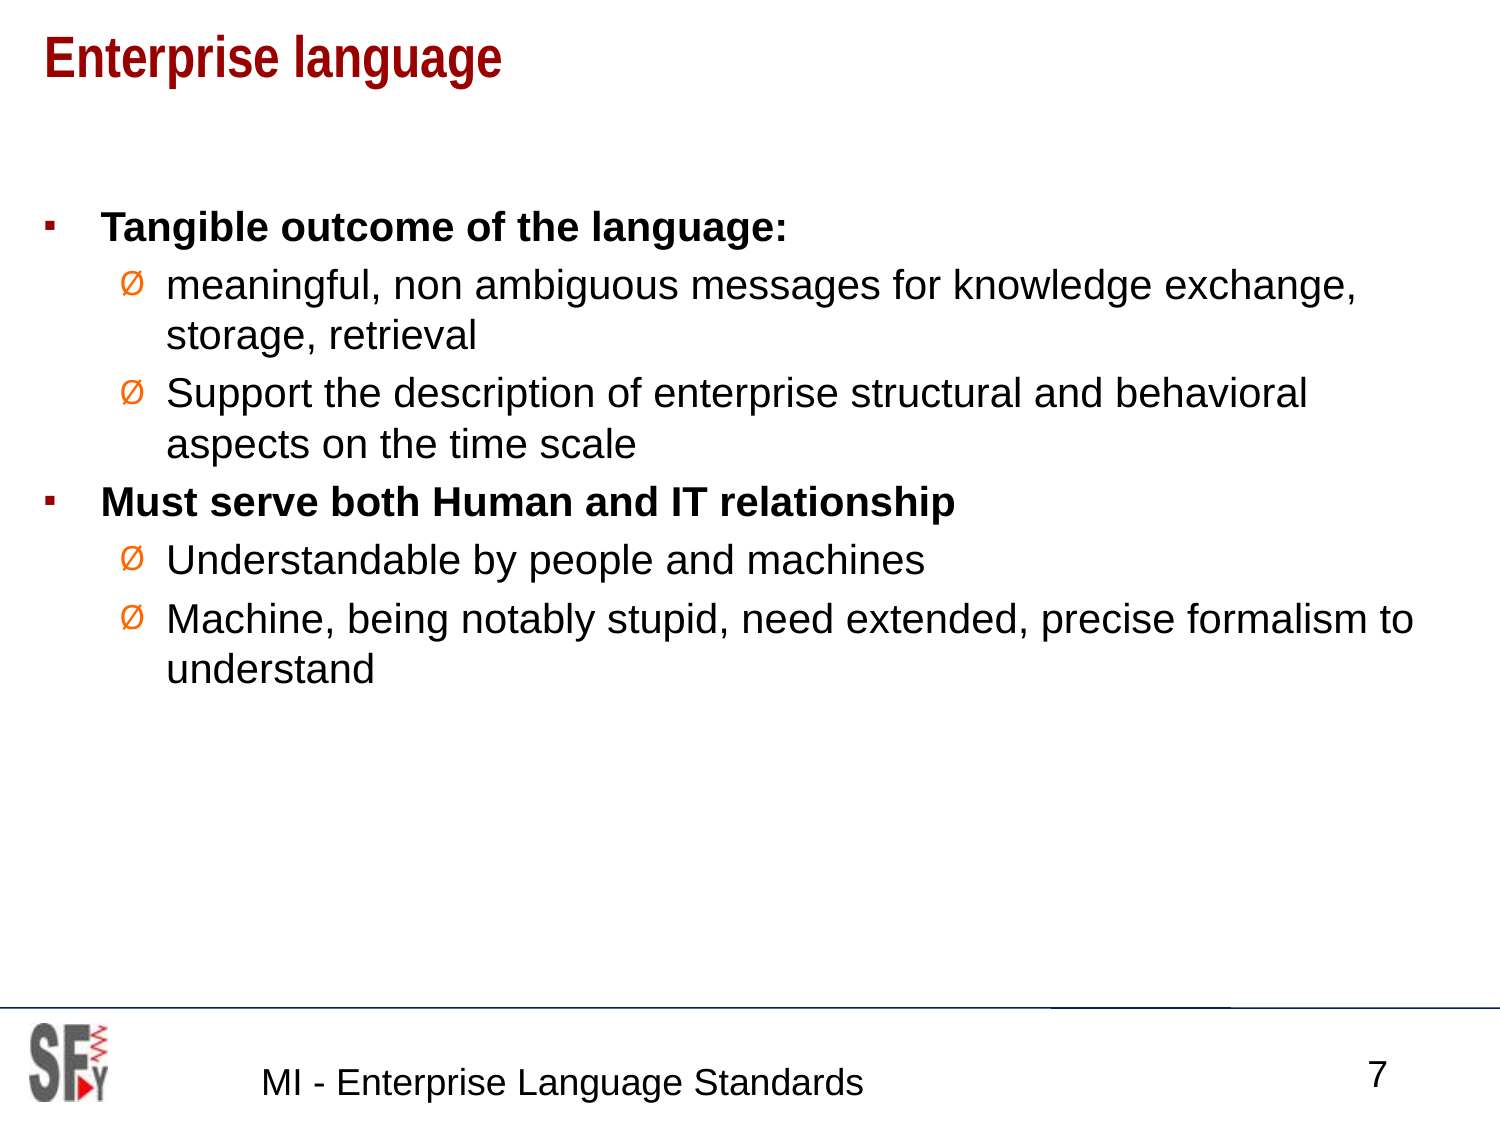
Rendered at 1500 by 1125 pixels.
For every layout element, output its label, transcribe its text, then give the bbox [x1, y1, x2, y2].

picture [29, 1023, 108, 1102]
title Enterprise language [29, 12, 1471, 184]
list Tangible outcome of the language: meaningful, non ambiguous messages for knowledge exchange, storage, retrieval Support the description of enterprise structural and behavioral aspects on the time scale Must serve both Human and IT relationship Understandable by people and machines Machine, being notably stupid, need extended, precise formalism to understand [29, 184, 1471, 988]
footer MI - Enterprise Language Standards [246, 1042, 1266, 1103]
slide_number <numéro> [1352, 1034, 1490, 1103]
